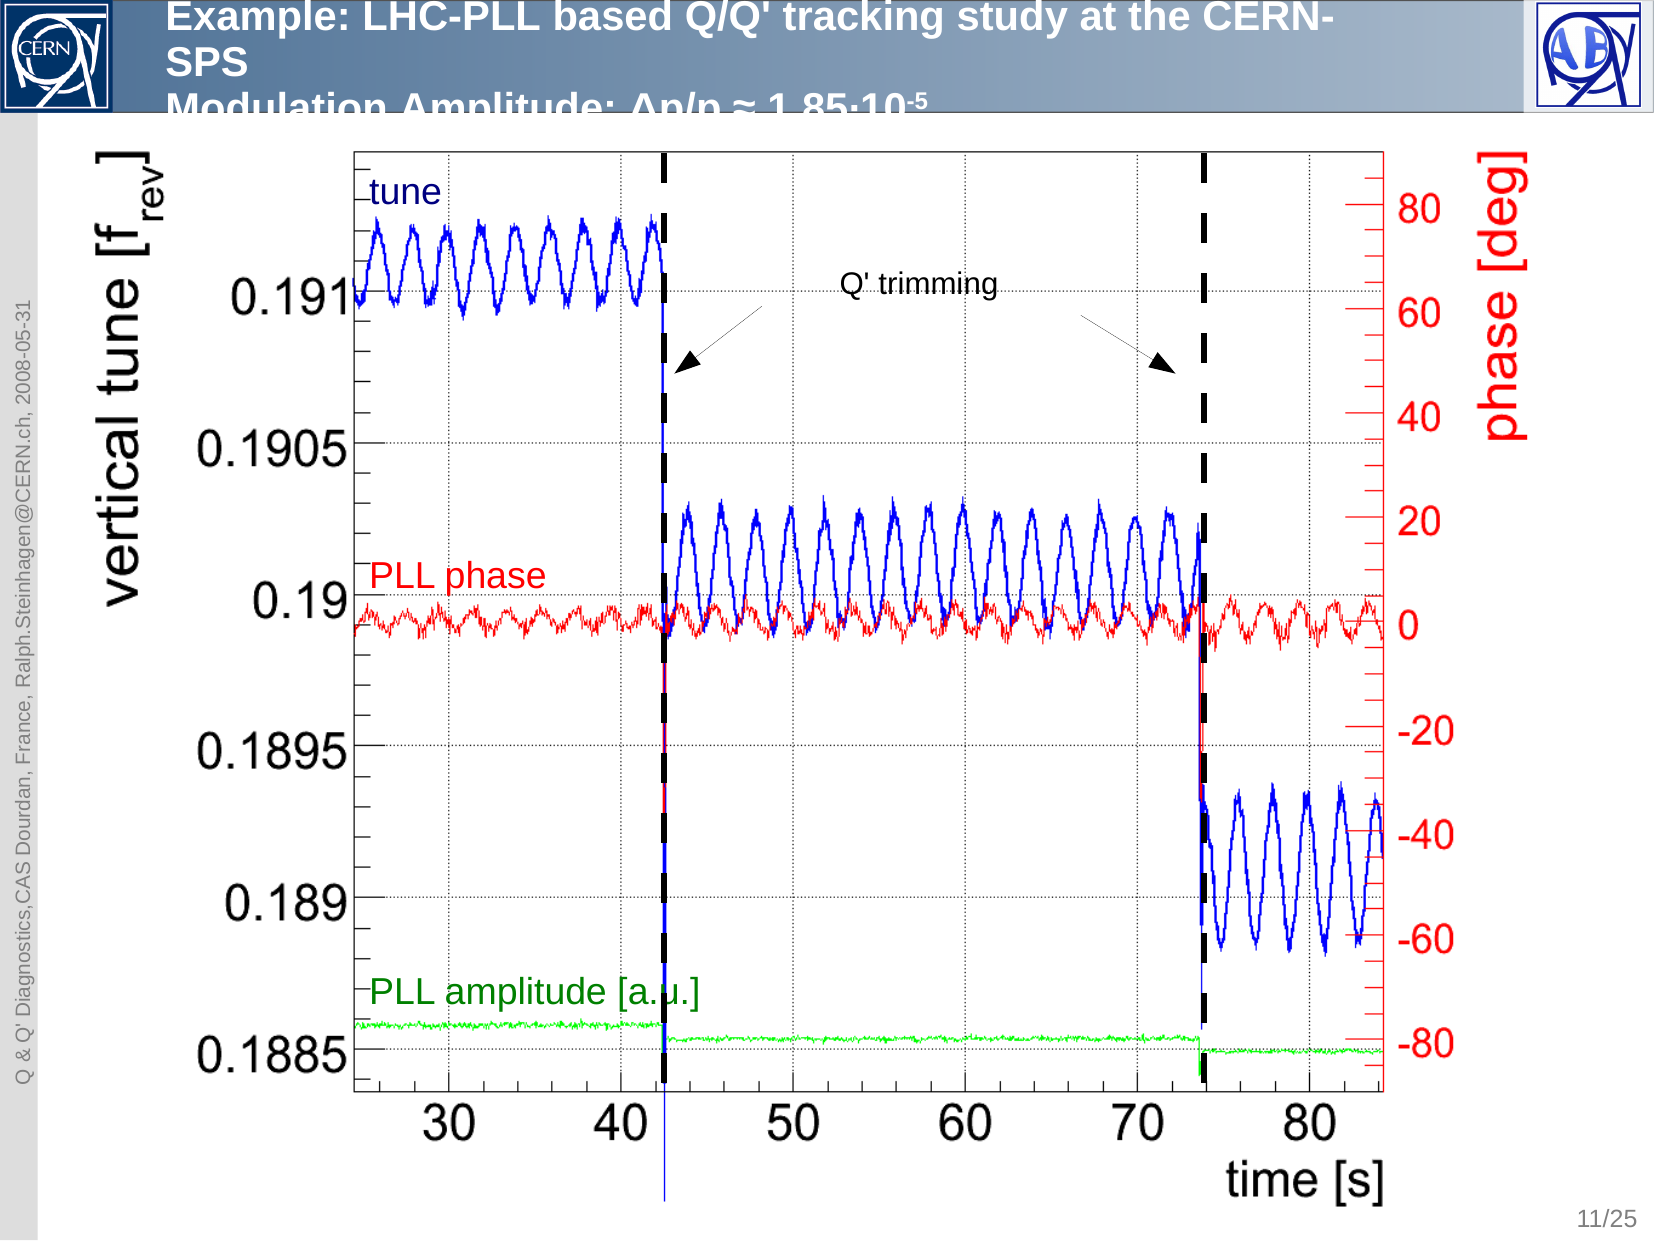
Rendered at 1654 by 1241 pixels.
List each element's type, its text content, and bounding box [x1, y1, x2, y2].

title Example: LHC-PLL based Q/Q' tracking study at the CERN-SPS Modulation Amplitude: Δp/p ≈ 1.85∙10-5 [165, 8, 1418, 116]
picture [1535, 1, 1642, 108]
text_box PLL phase [354, 546, 583, 610]
text_box Q' trimming [824, 258, 1163, 314]
text_box tune [354, 162, 468, 226]
picture [0, 0, 113, 113]
picture [93, 130, 1543, 1223]
text_box PLL amplitude [a.u.] [354, 963, 753, 1027]
